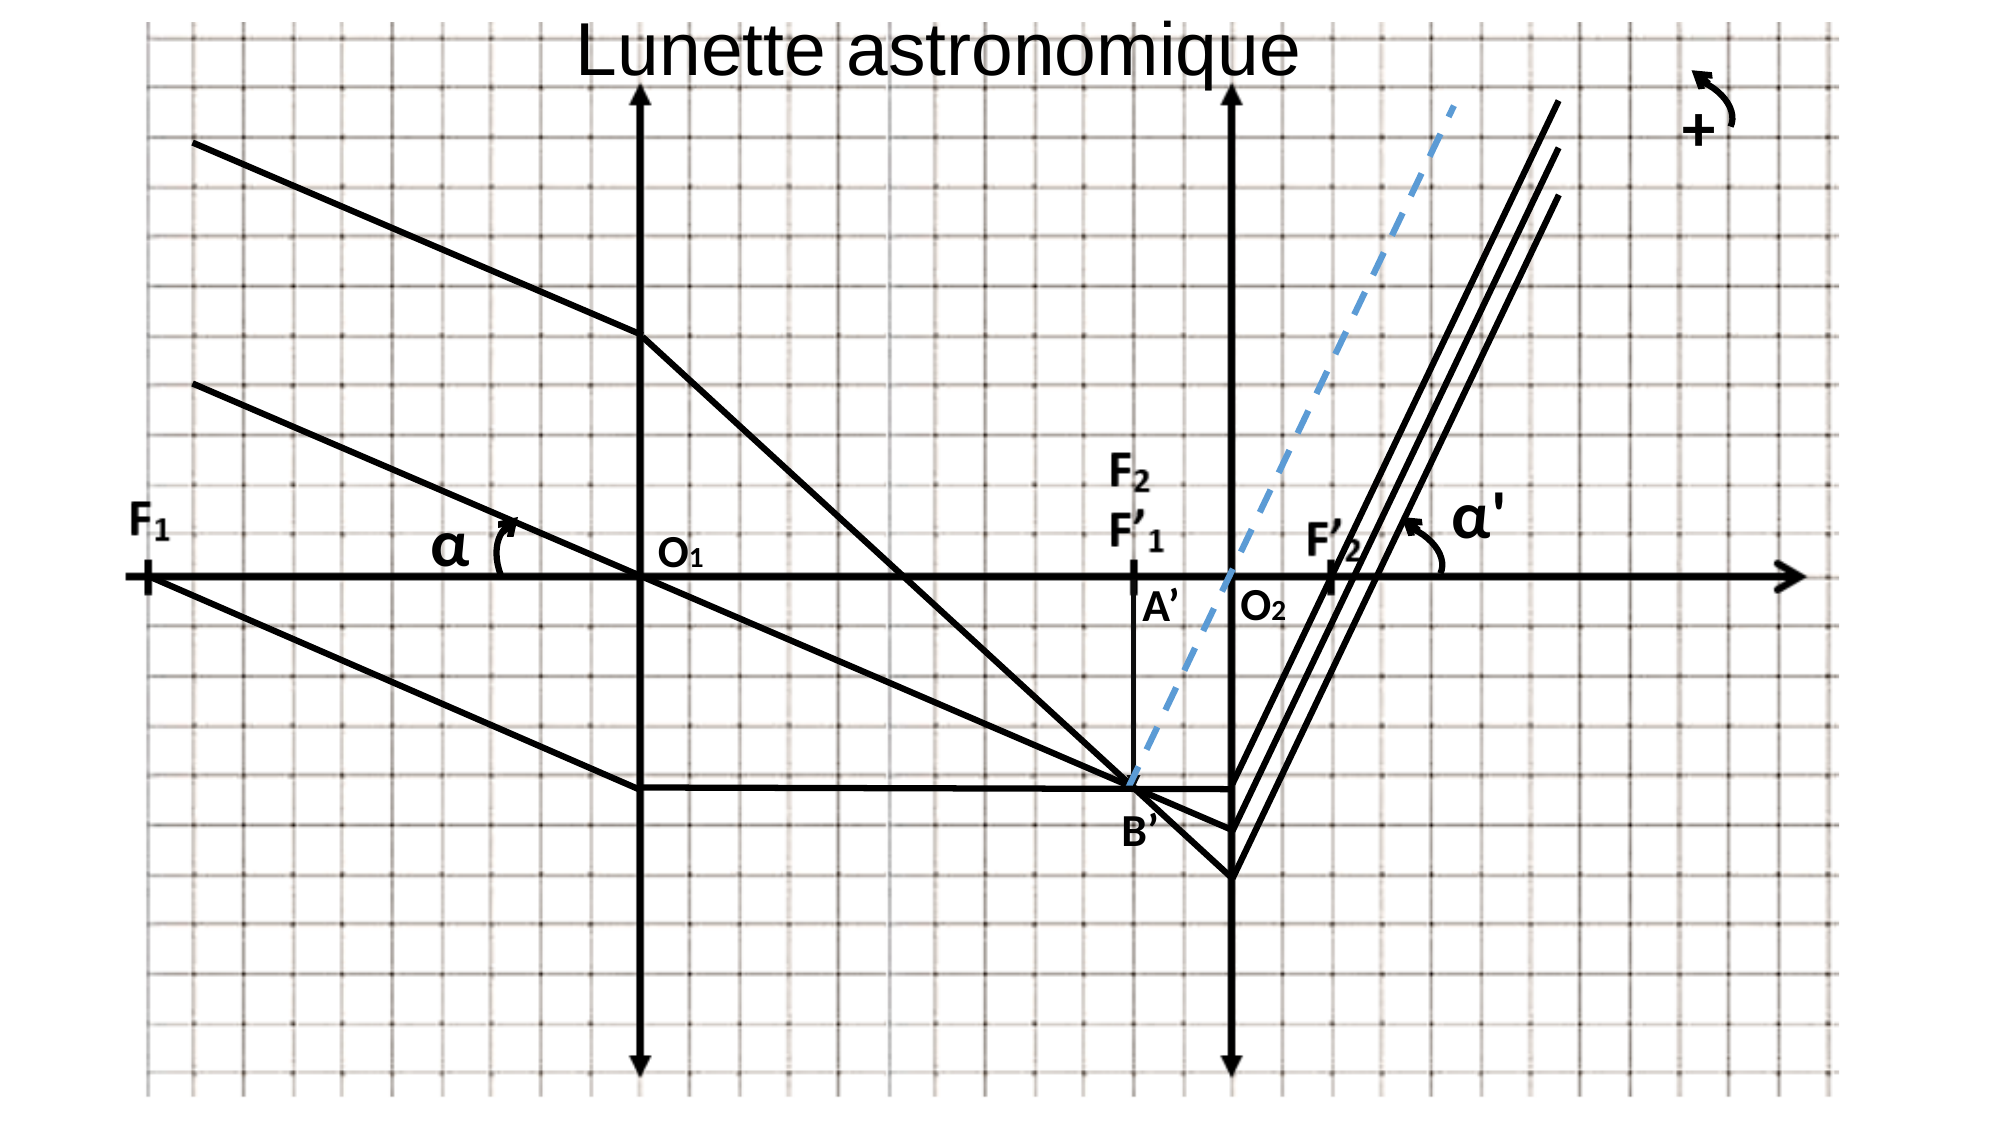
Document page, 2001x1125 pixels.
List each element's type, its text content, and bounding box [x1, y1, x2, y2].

picture [117, 22, 1840, 1098]
text_box B’ [1146, 793, 1188, 832]
text_box O2 [1302, 629, 1311, 648]
text_box B’ [1106, 792, 1188, 874]
text_box O2 [1225, 563, 1311, 648]
text_box Lunette astronomique [561, 0, 1713, 99]
text_box O1 [642, 510, 729, 595]
text_box A’ [1127, 564, 1209, 649]
text_box α' [1437, 464, 1522, 560]
text_box + [1667, 77, 1731, 173]
text_box α [415, 491, 485, 587]
